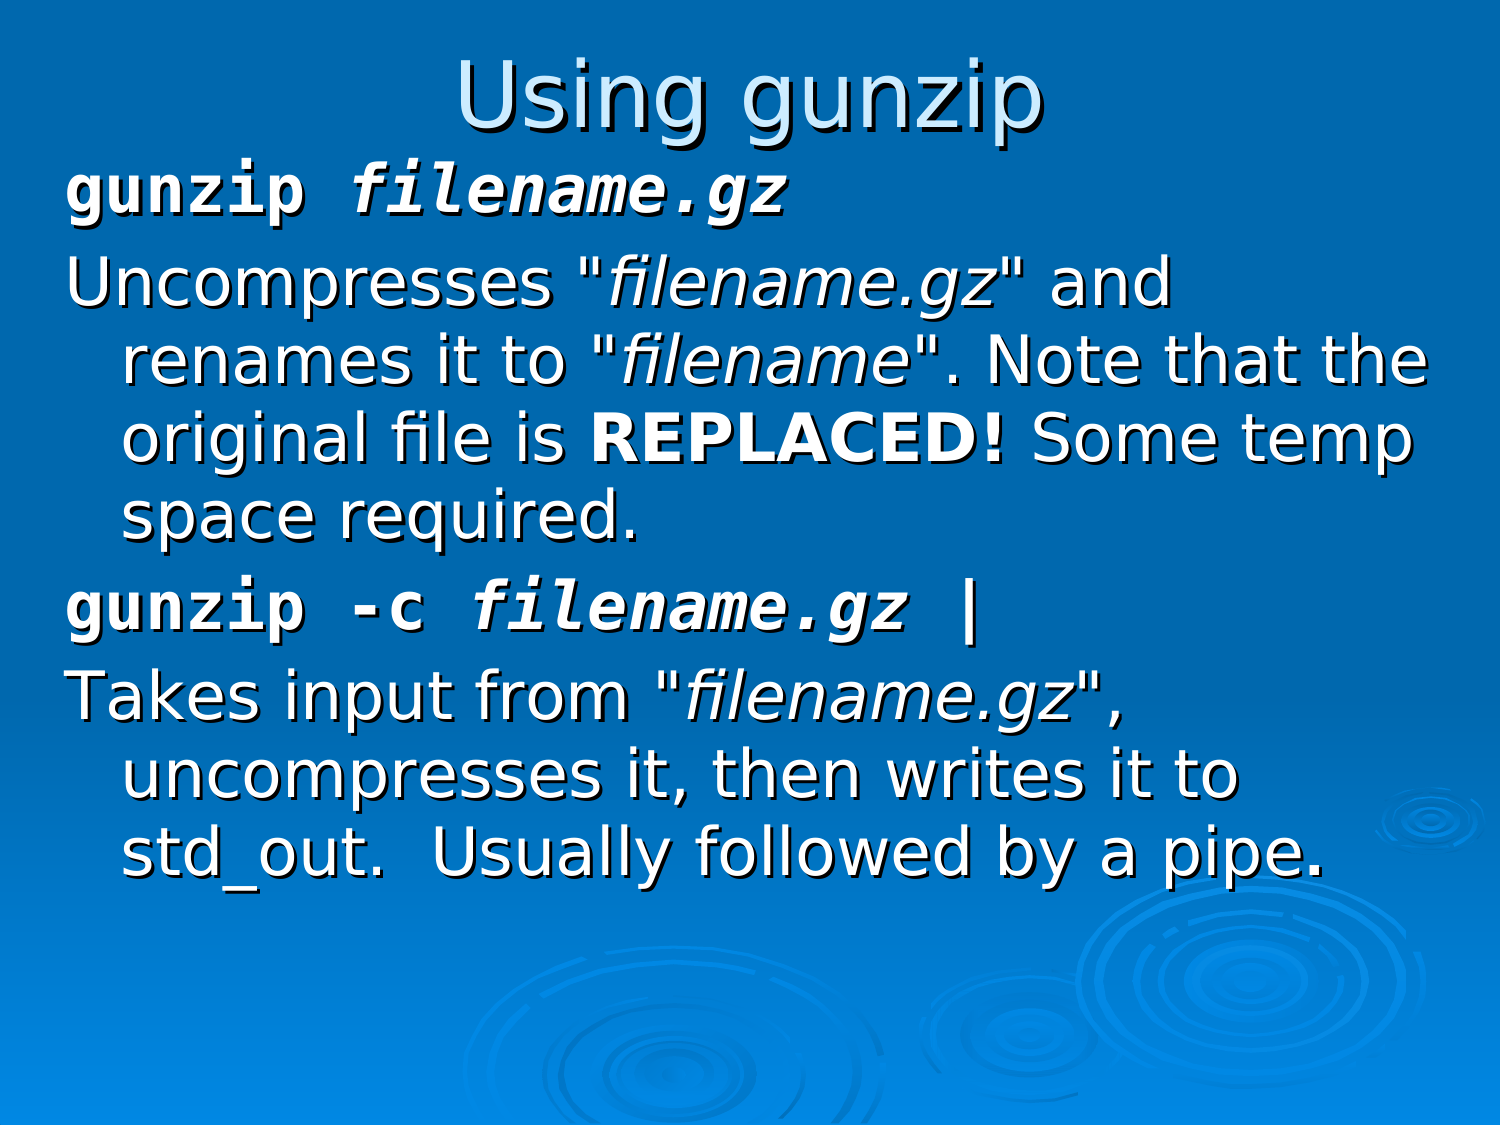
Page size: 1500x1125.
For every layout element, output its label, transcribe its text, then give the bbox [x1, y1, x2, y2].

title Using gunzip [75, 36, 1426, 149]
list gunzip filename.gz Uncompresses "filename.gz" and renames it to "filename". Note that the original file is REPLACED! Some temp space required. gunzip -c filename.gz | Takes input from "filename.gz", uncompresses it, then writes it to std_out. Usually followed by a pipe. [50, 149, 1463, 1075]
